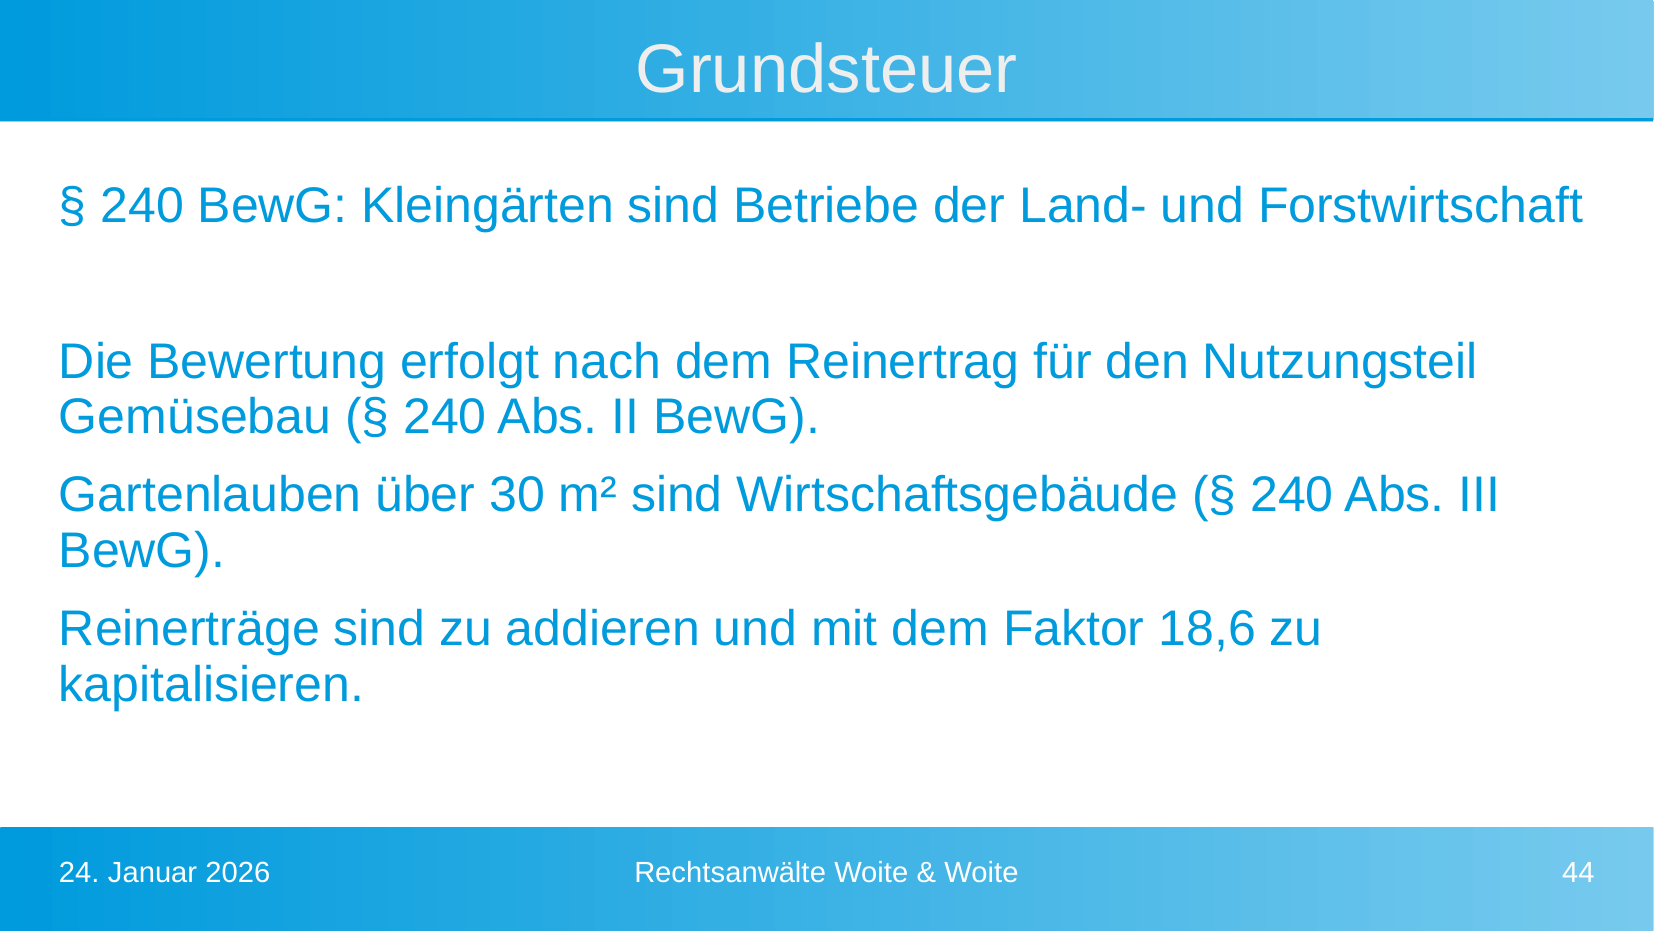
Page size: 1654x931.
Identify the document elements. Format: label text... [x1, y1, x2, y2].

list § 240 BewG: Kleingärten sind Betriebe der Land- und Forstwirtschaft Die Bewertung erfolgt nach dem Reinertrag für den Nutzungsteil Gemüsebau (§ 240 Abs. II BewG). Gartenlauben über 30 m² sind Wirtschaftsgebäude (§ 240 Abs. III BewG). Reinerträge sind zu addieren und mit dem Faktor 18,6 zu kapitalisieren. [59, 177, 1595, 768]
title Grundsteuer [59, 29, 1595, 108]
